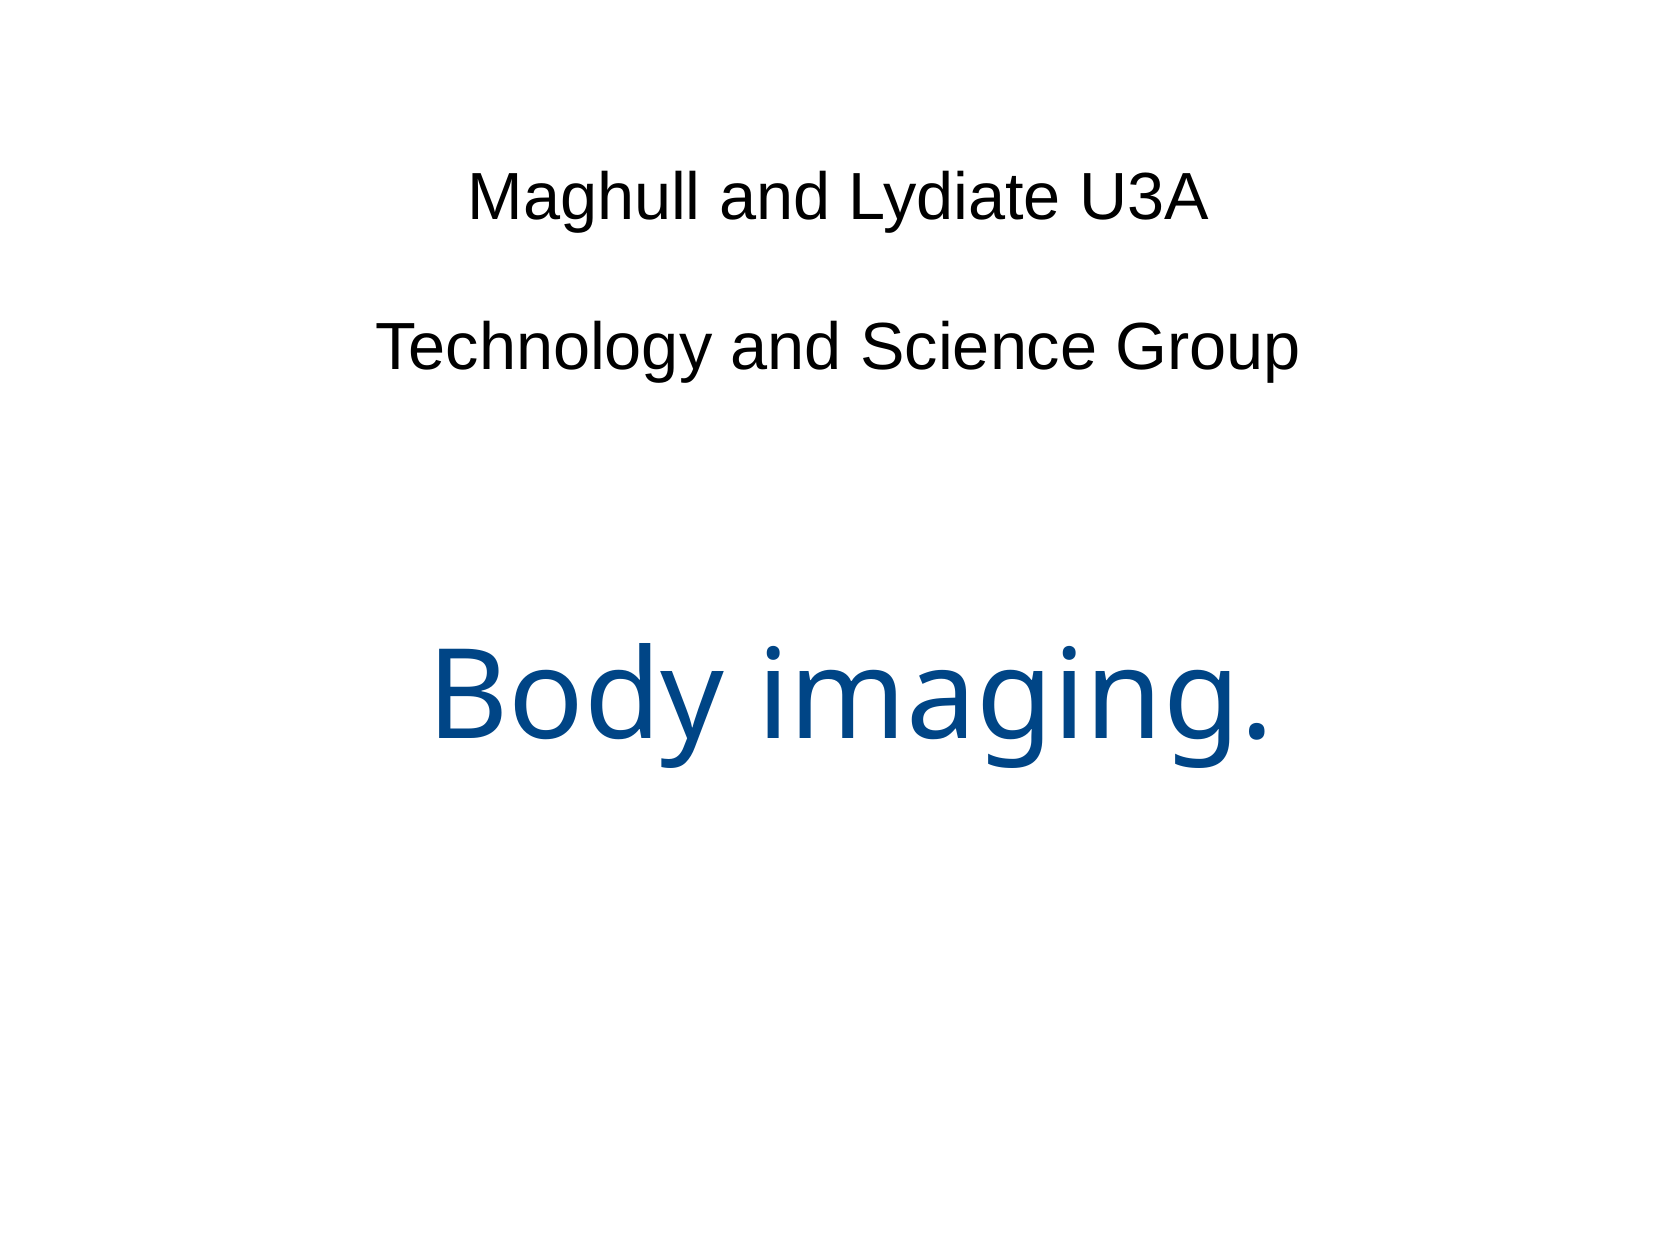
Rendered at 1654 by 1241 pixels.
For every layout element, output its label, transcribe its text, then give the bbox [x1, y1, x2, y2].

subtitle Body imaging. [106, 401, 1595, 979]
title Maghull and Lydiate U3A Technology and Science Group [94, 117, 1583, 426]
